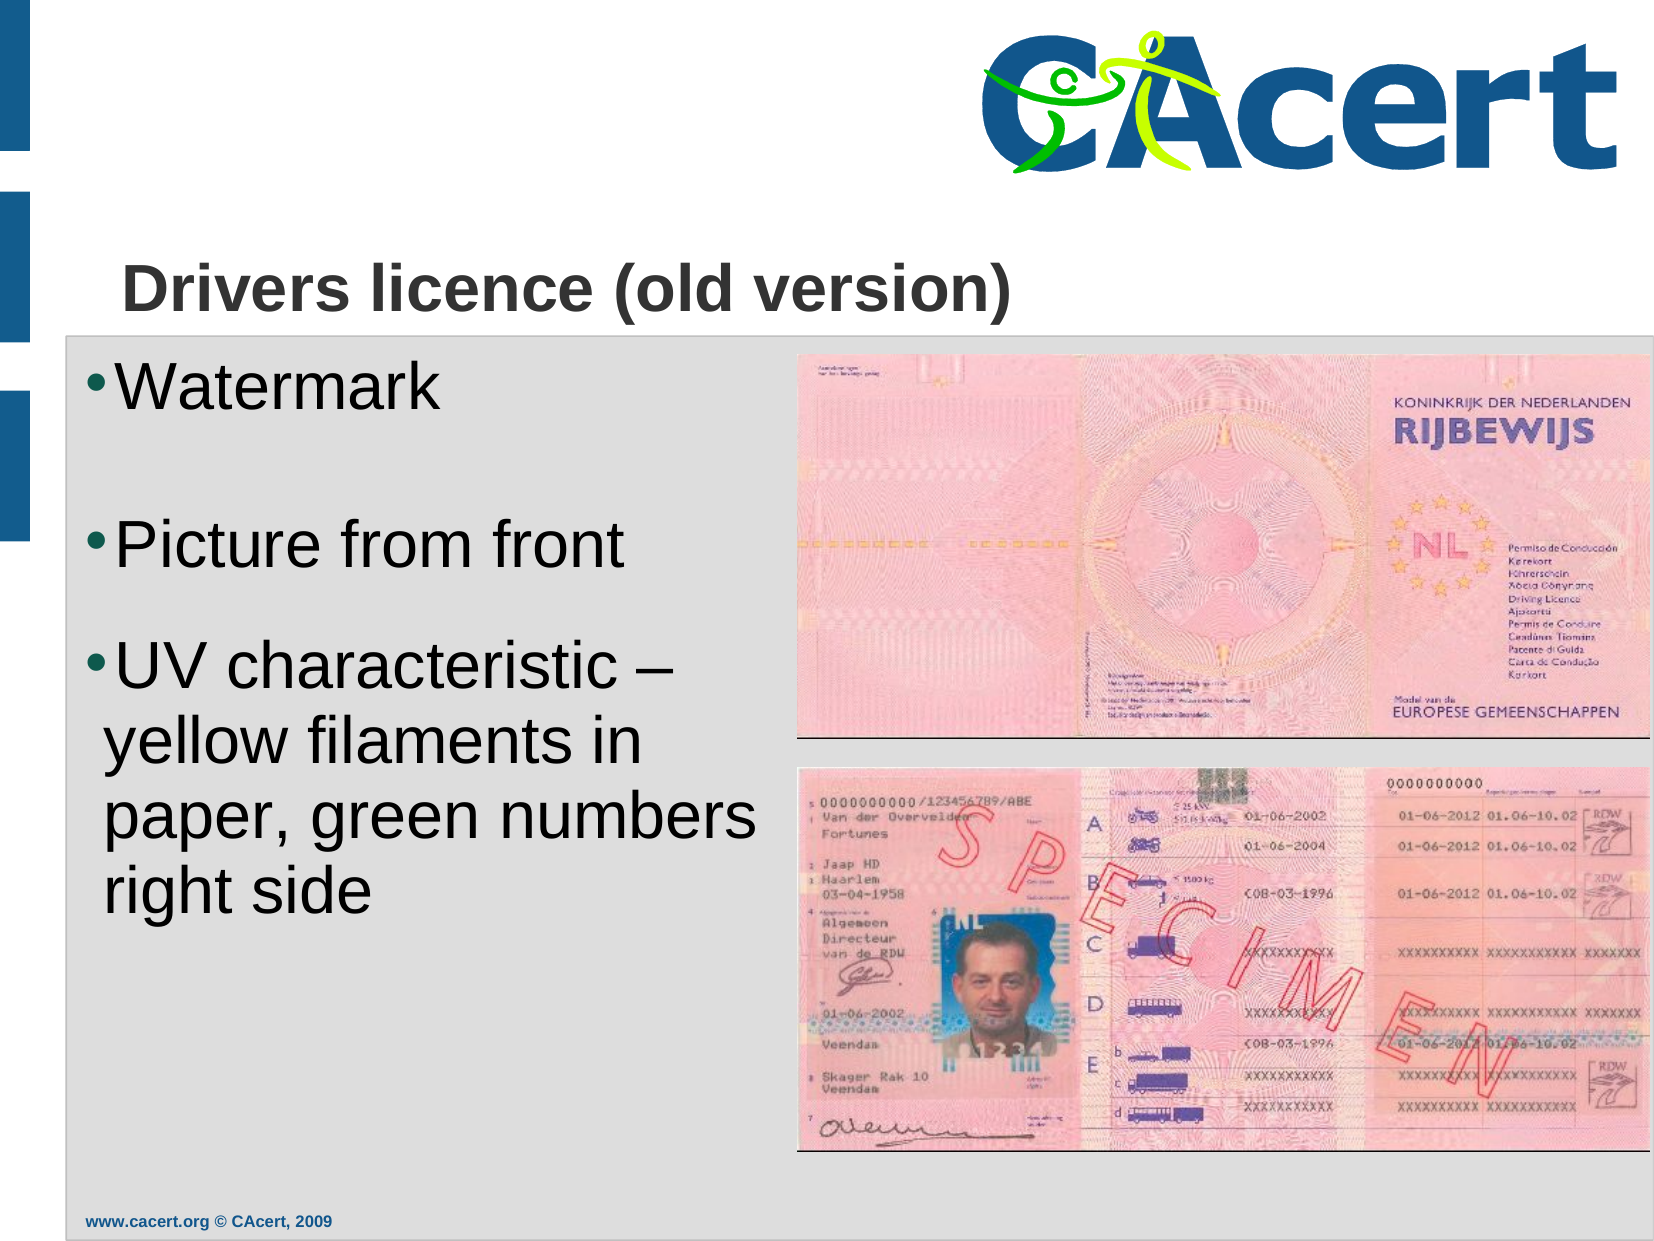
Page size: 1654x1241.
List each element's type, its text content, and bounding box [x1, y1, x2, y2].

title Drivers licence (old version) [121, 142, 1533, 351]
picture [857, 354, 1650, 739]
picture [857, 767, 1650, 1152]
list Watermark Picture from front UV characteristic – yellow filaments in paper, green numbers right side [85, 265, 857, 1241]
